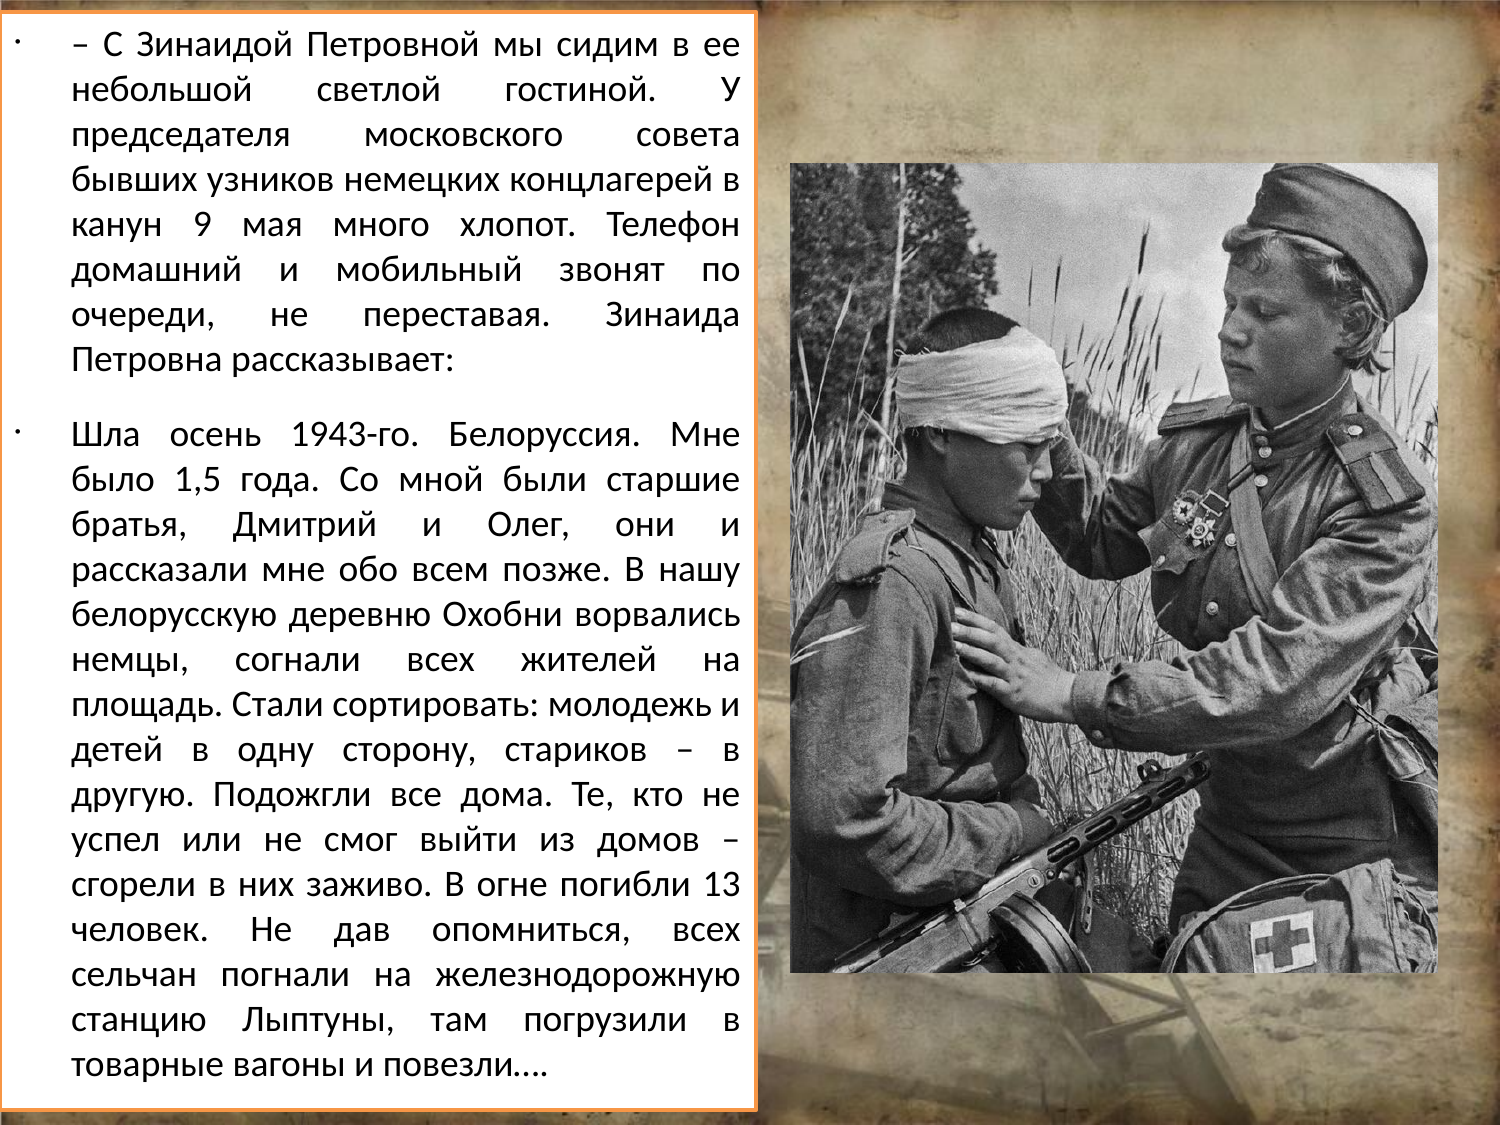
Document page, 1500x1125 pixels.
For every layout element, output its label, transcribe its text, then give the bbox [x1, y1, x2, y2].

list – С Зинаидой Петровной мы сидим в ее небольшой светлой гостиной. У председателя московского совета бывших узников немецких концлагерей в канун 9 мая много хлопот. Телефон домашний и мобильный звонят по очереди, не переставая. Зинаида Петровна рассказывает: Шла осень 1943-го. Белоруссия. Мне было 1,5 года. Со мной были старшие братья, Дмитрий и Олег, они и рассказали мне обо всем позже. В нашу белорусскую деревню Охобни ворвались немцы, согнали всех жителей на площадь. Стали сортировать: молодежь и детей в одну сторону, стариков – в другую. Подожгли все дома. Те, кто не успел или не смог выйти из домов – сгорели в них заживо. В огне погибли 13 человек. Не дав опомниться, всех сельчан погнали на железнодорожную станцию Лыптуны, там погрузили в товарные вагоны и повезли…. [0, 11, 756, 1111]
title [758, 45, 1425, 233]
picture [0, 0, 1500, 1125]
